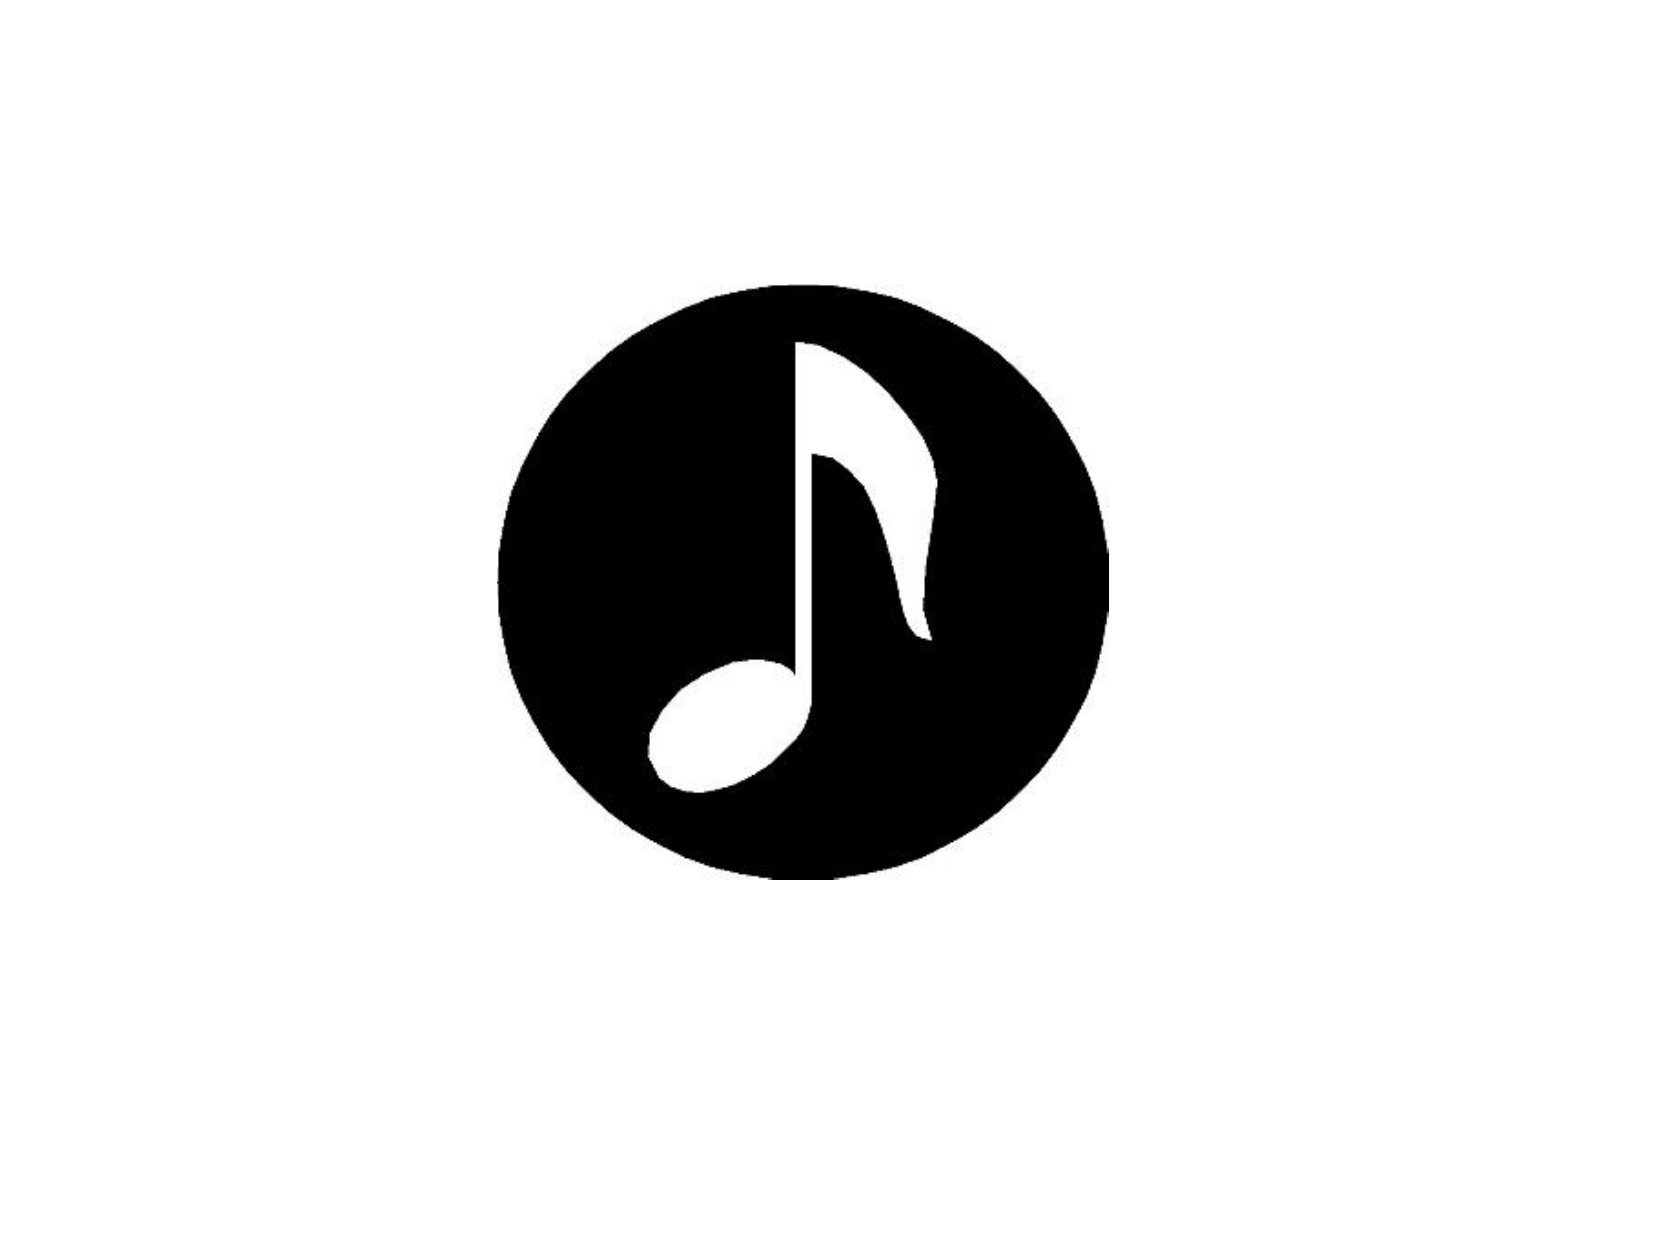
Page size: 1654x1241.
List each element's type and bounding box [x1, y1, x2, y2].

picture [497, 284, 1109, 880]
